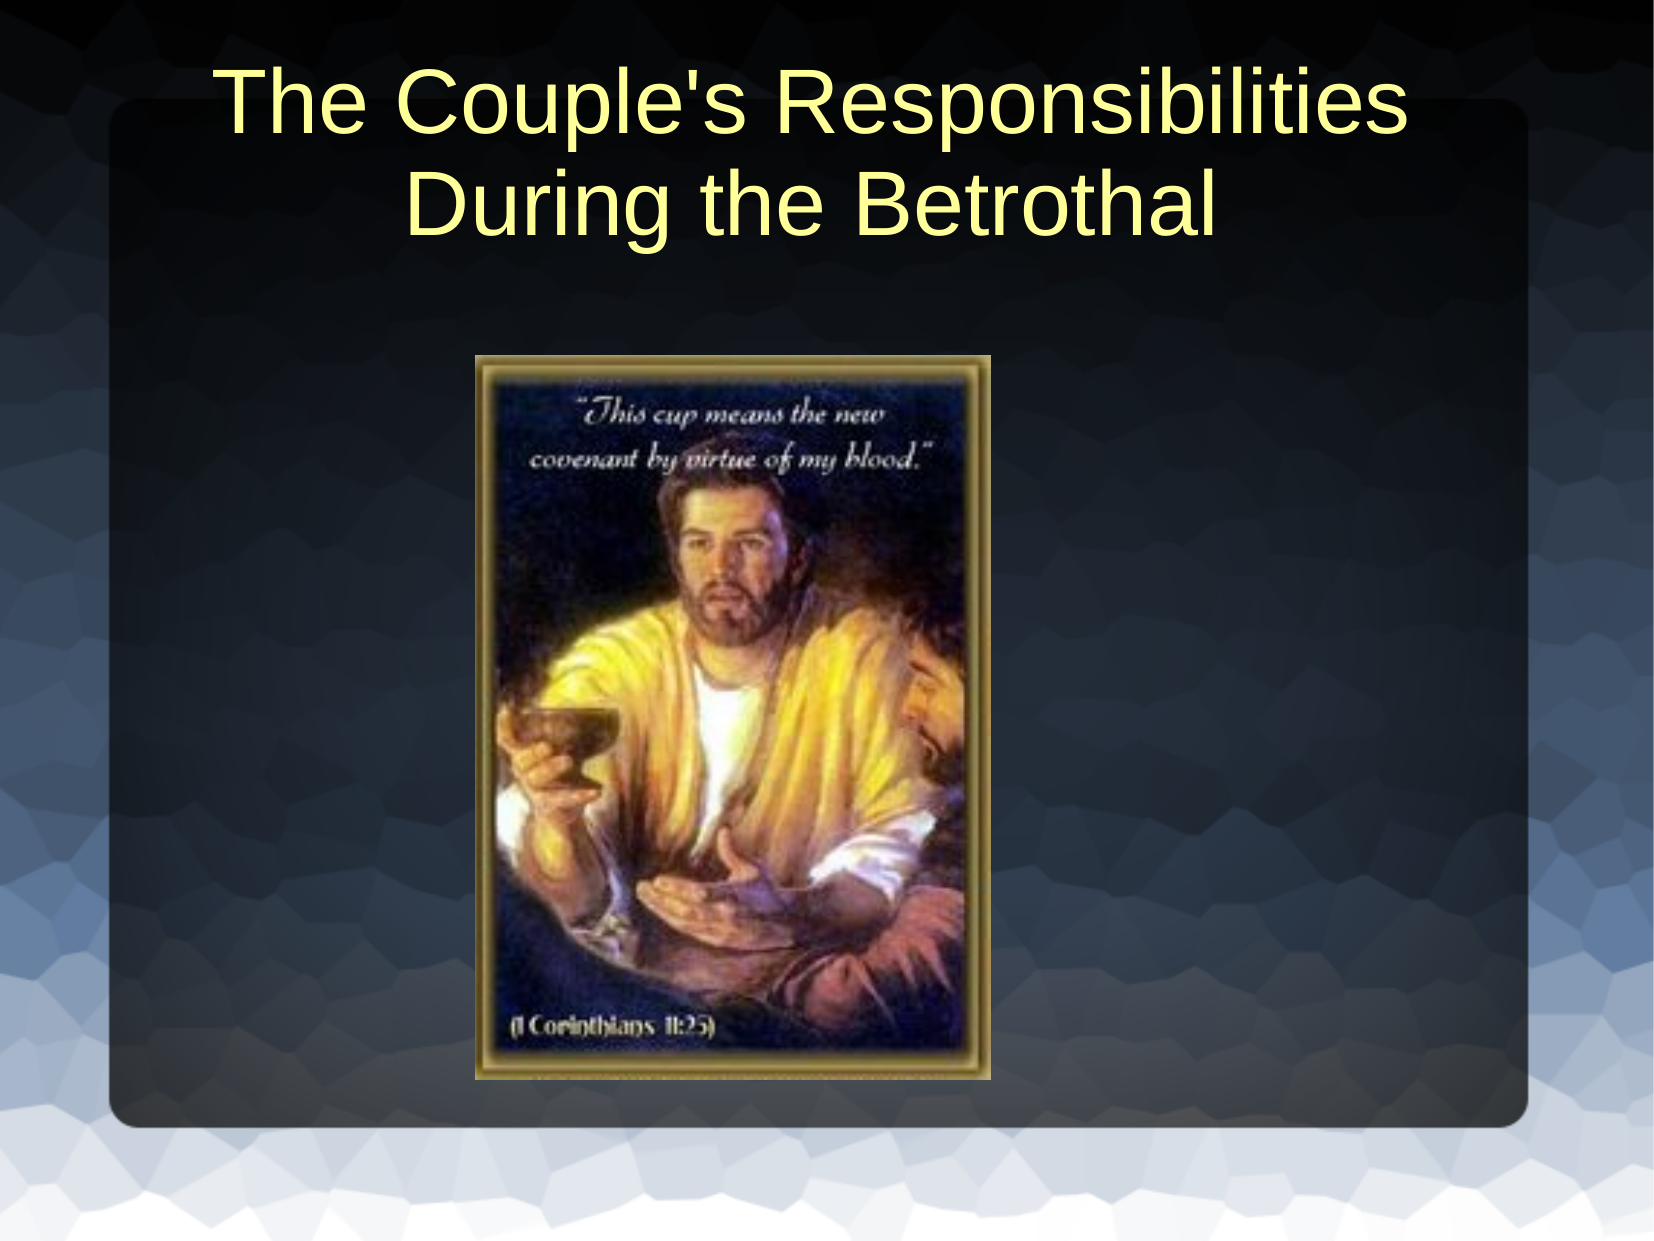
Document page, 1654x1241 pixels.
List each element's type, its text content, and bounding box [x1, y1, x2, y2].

picture [0, 0, 1654, 1241]
title The Couple's Responsibilities During the Betrothal [118, 49, 1506, 257]
